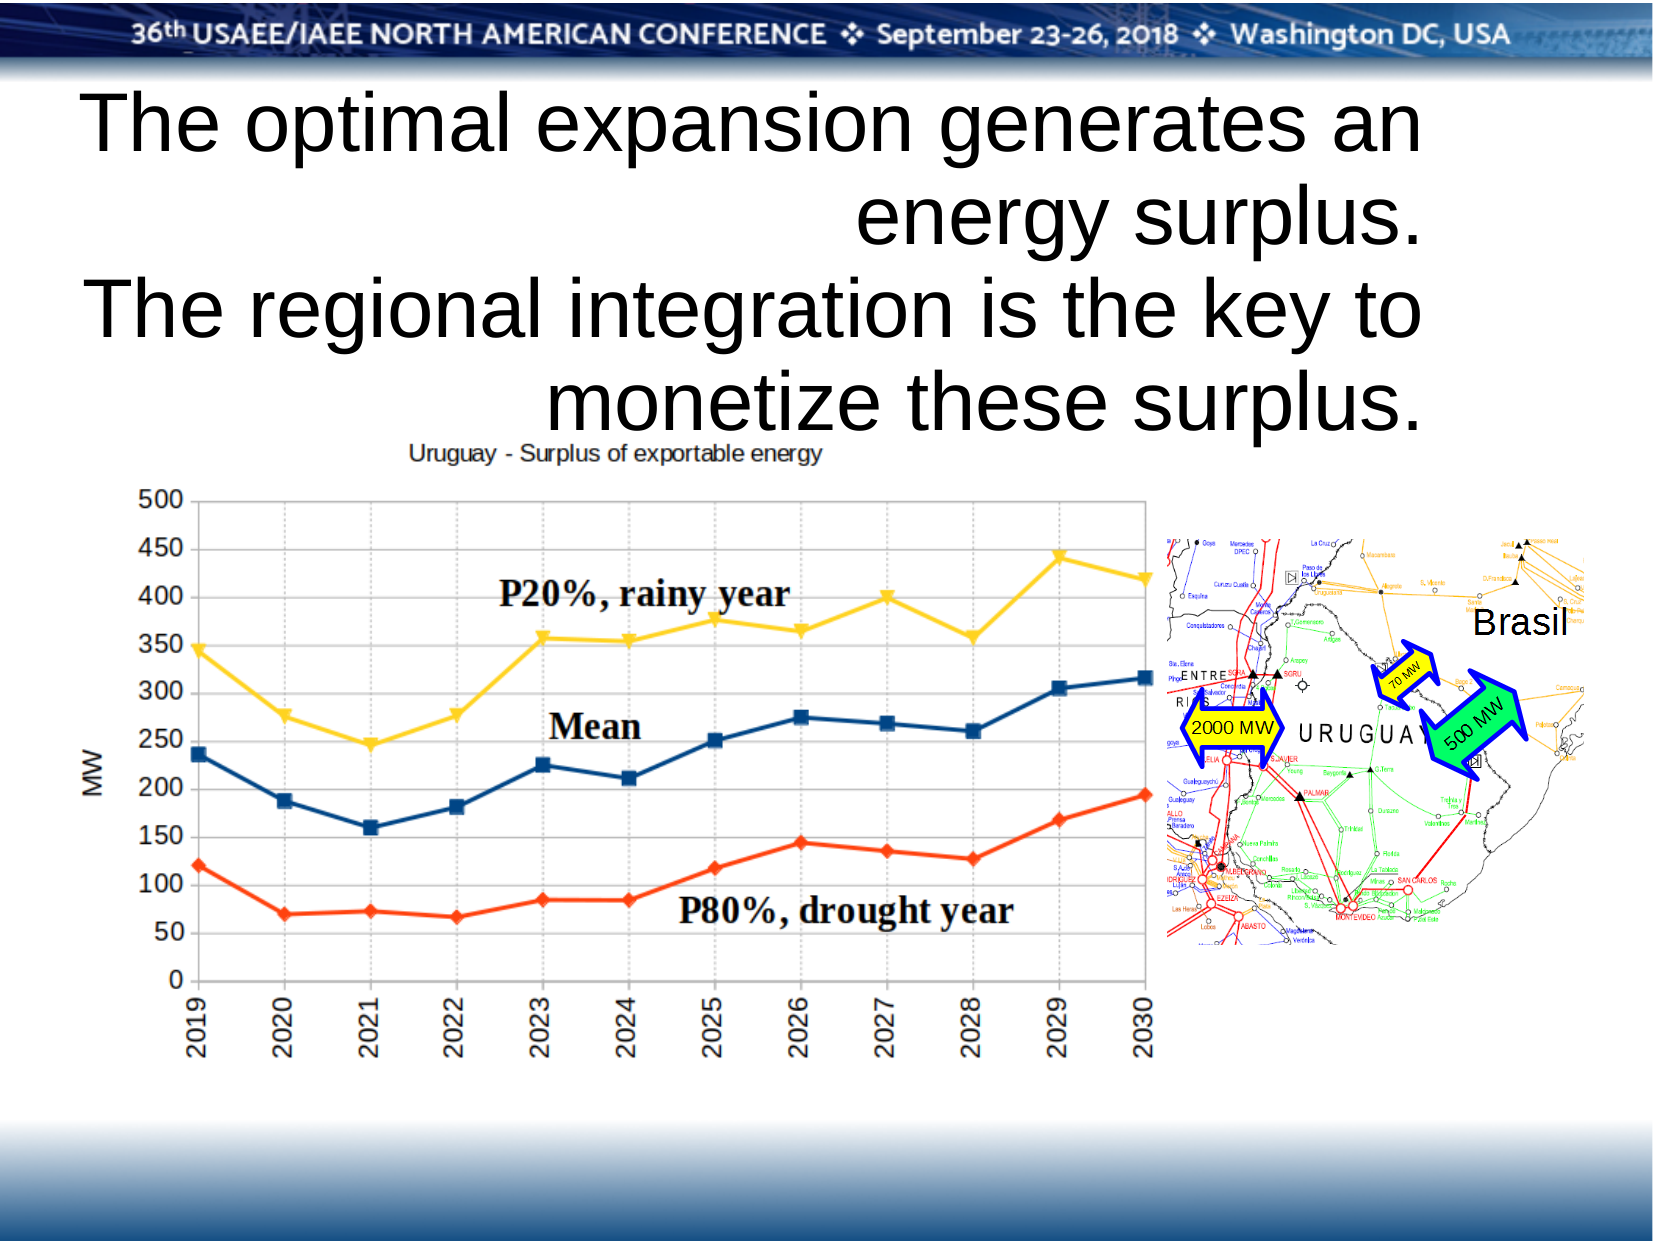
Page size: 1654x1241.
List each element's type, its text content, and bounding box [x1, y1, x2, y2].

title The optimal expansion generates an energy surplus. The regional integration is the key to monetize these surplus. [60, 45, 1426, 481]
picture [0, 3, 1653, 1241]
